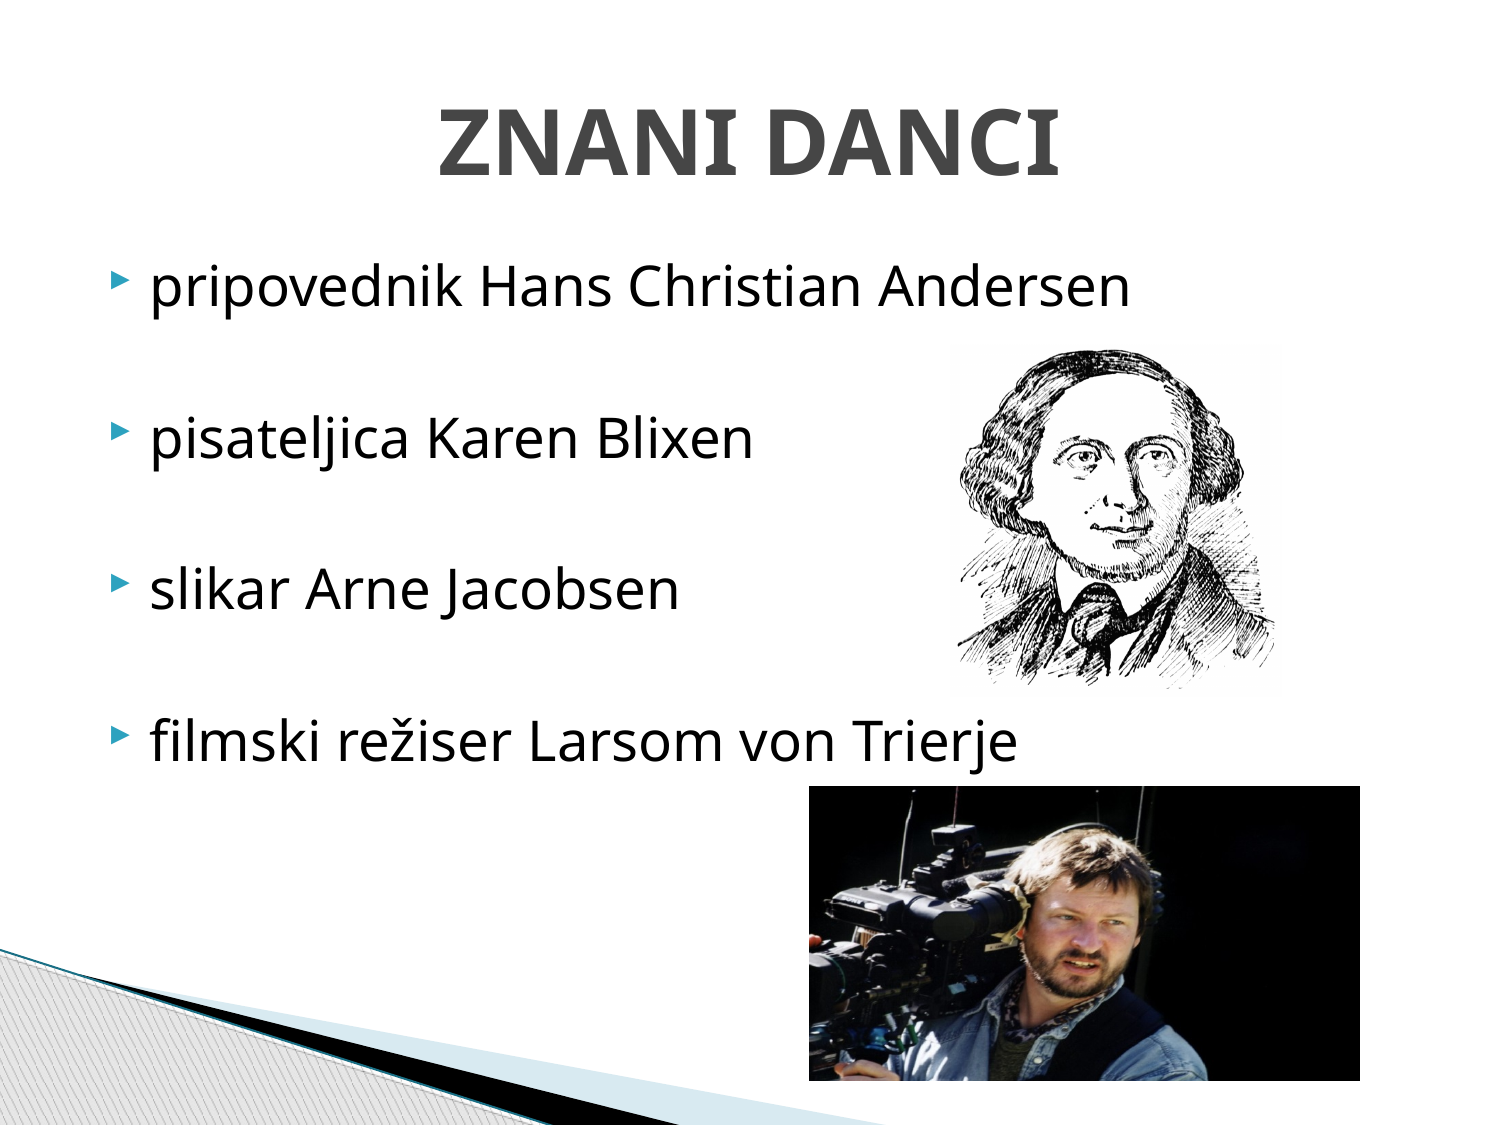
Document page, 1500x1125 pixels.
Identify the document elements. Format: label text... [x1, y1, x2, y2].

picture [950, 344, 1282, 697]
list pripovednik Hans Christian Andersen pisateljica Karen Blixen slikar Arne Jacobsen filmski režiser Larsom von Trierje [75, 242, 1425, 986]
picture [809, 786, 1360, 1081]
title ZNANI DANCI [75, 45, 1425, 233]
